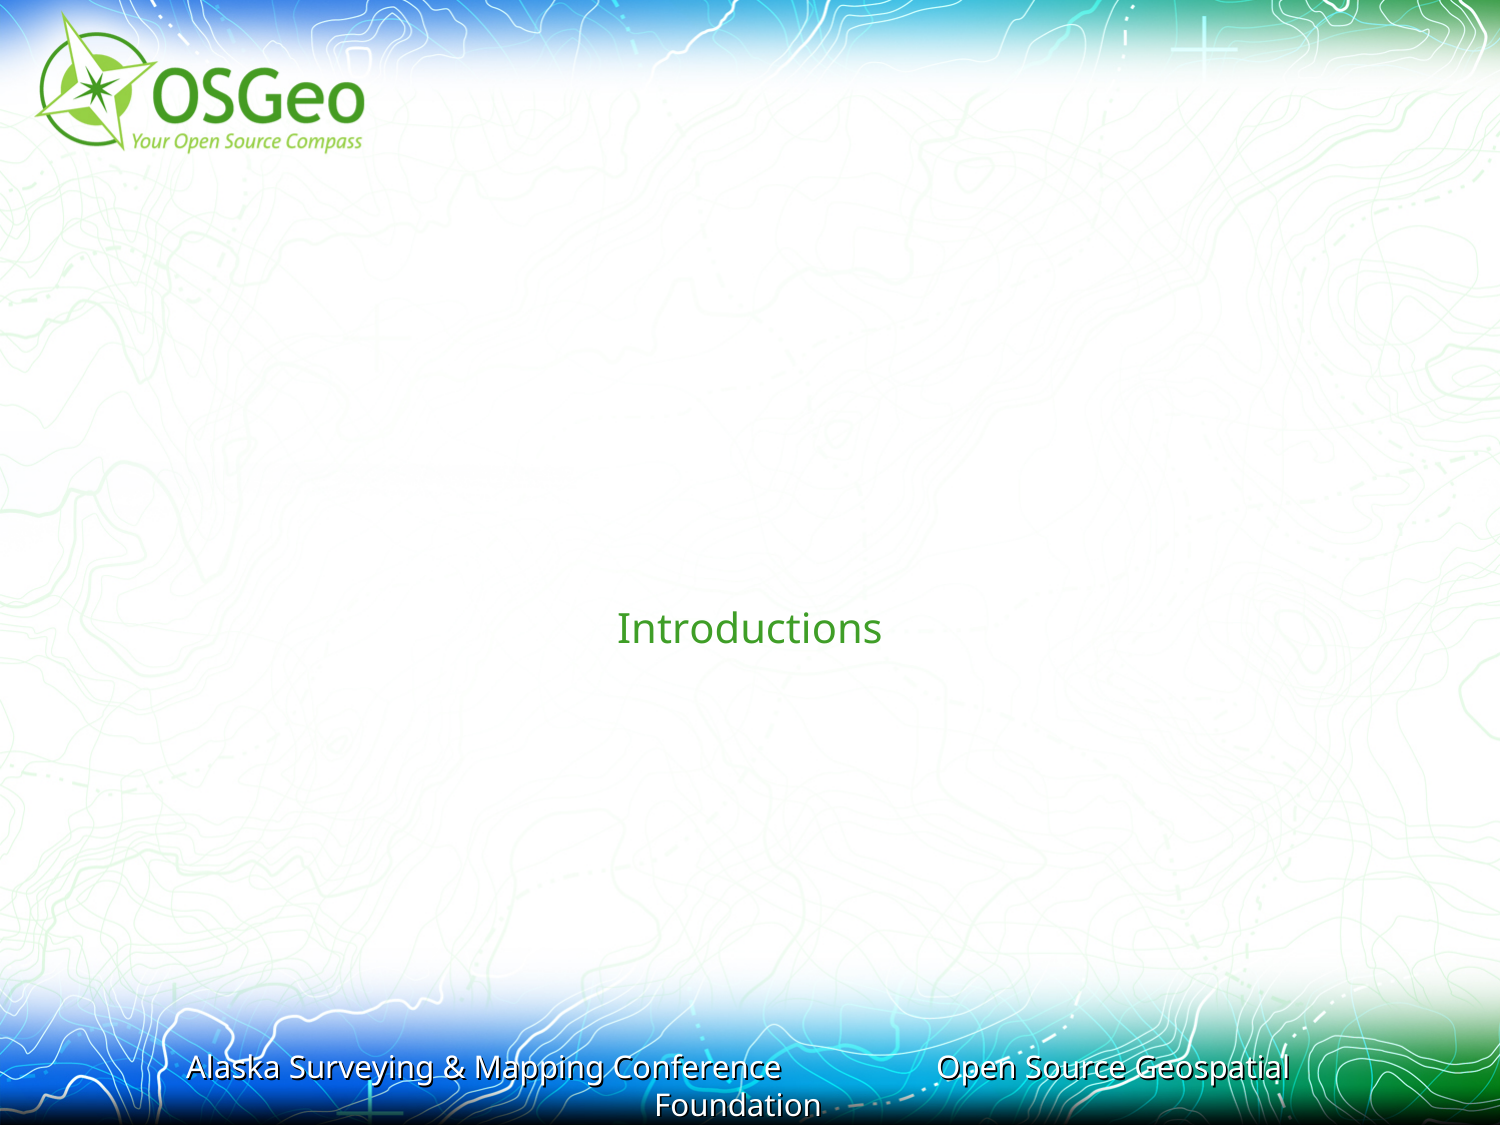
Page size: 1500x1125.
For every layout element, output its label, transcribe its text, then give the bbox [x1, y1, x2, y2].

subtitle Introductions [112, 187, 1388, 1068]
picture [0, 0, 1500, 1125]
